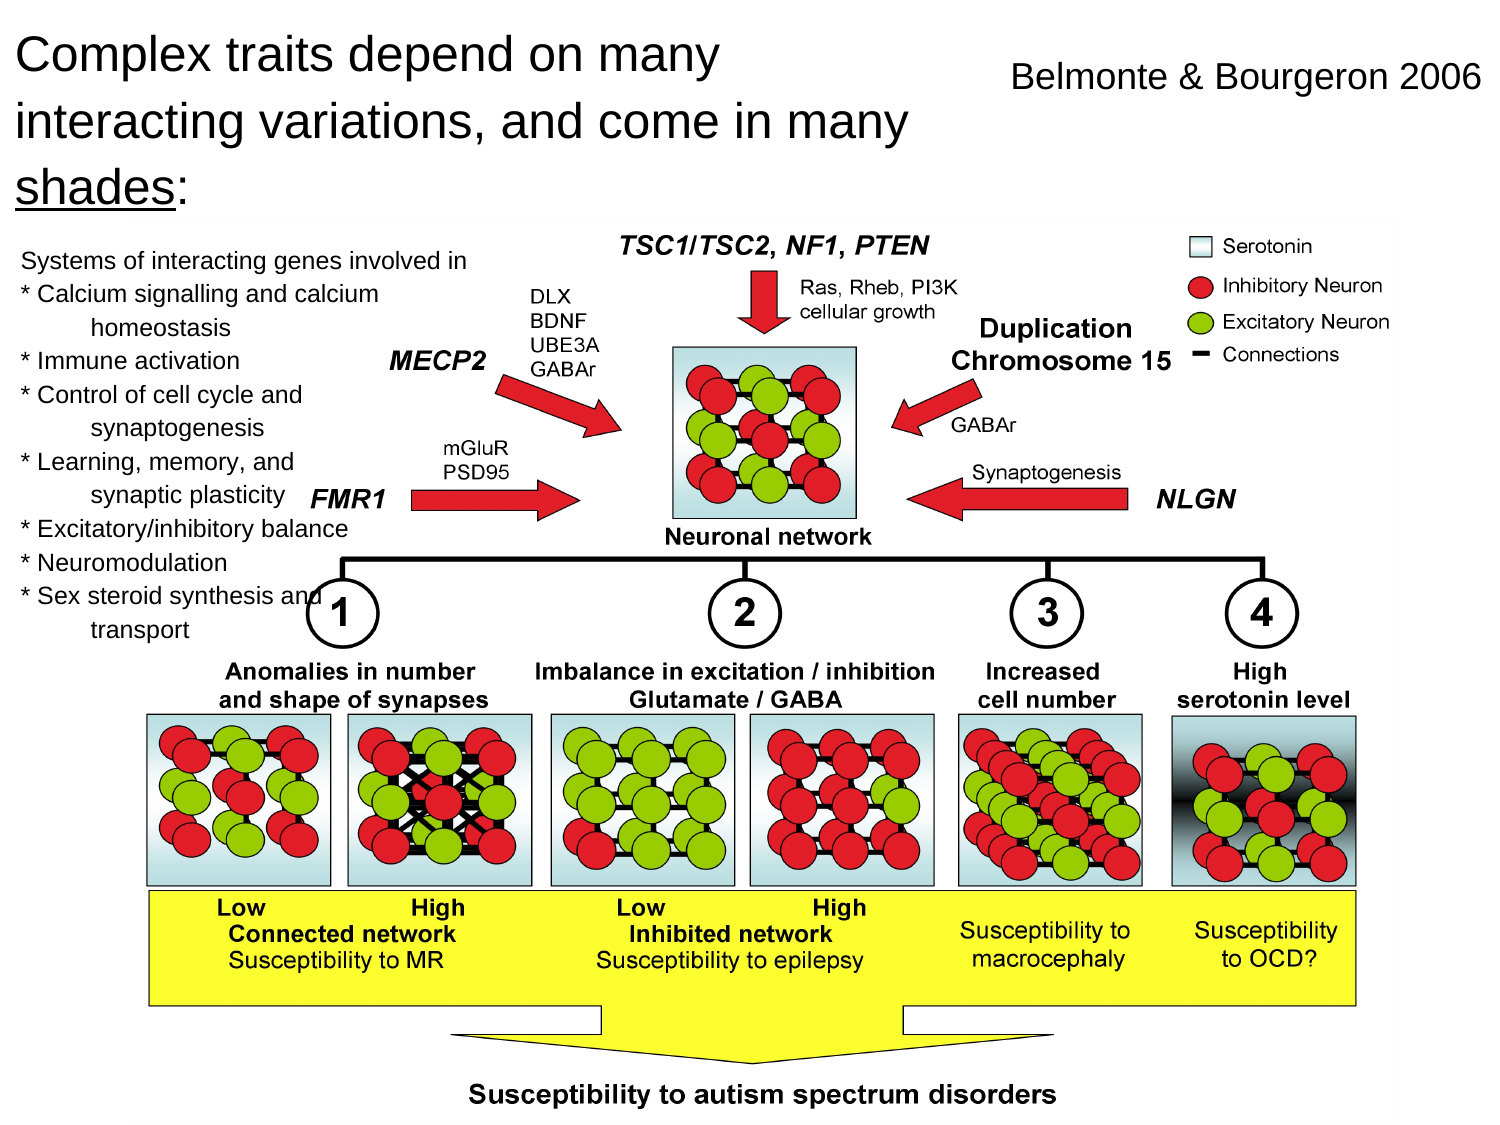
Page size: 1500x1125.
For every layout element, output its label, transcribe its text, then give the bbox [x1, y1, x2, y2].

picture [160, 257, 166, 264]
picture [255, 257, 262, 264]
picture [127, 257, 134, 264]
picture [384, 257, 392, 264]
picture [457, 257, 463, 264]
picture [429, 257, 436, 264]
picture [358, 257, 364, 264]
title Complex traits depend on many interacting variations, and come in many shades: [0, 0, 930, 231]
picture [127, 217, 1397, 1125]
picture [242, 257, 248, 264]
title Belmonte & Bourgeron 2006 [995, 0, 1500, 146]
text_box Systems of interacting genes involved in * Calcium signalling and calcium homeostasis * Immune activation * Control of cell cycle and synaptogenesis * Learning, memory, and synaptic plasticity * Excitatory/inhibitory balance * Neuromodulation * Sex steroid synthesis and transport [20, 264, 778, 620]
picture [305, 257, 311, 264]
picture [276, 257, 283, 264]
